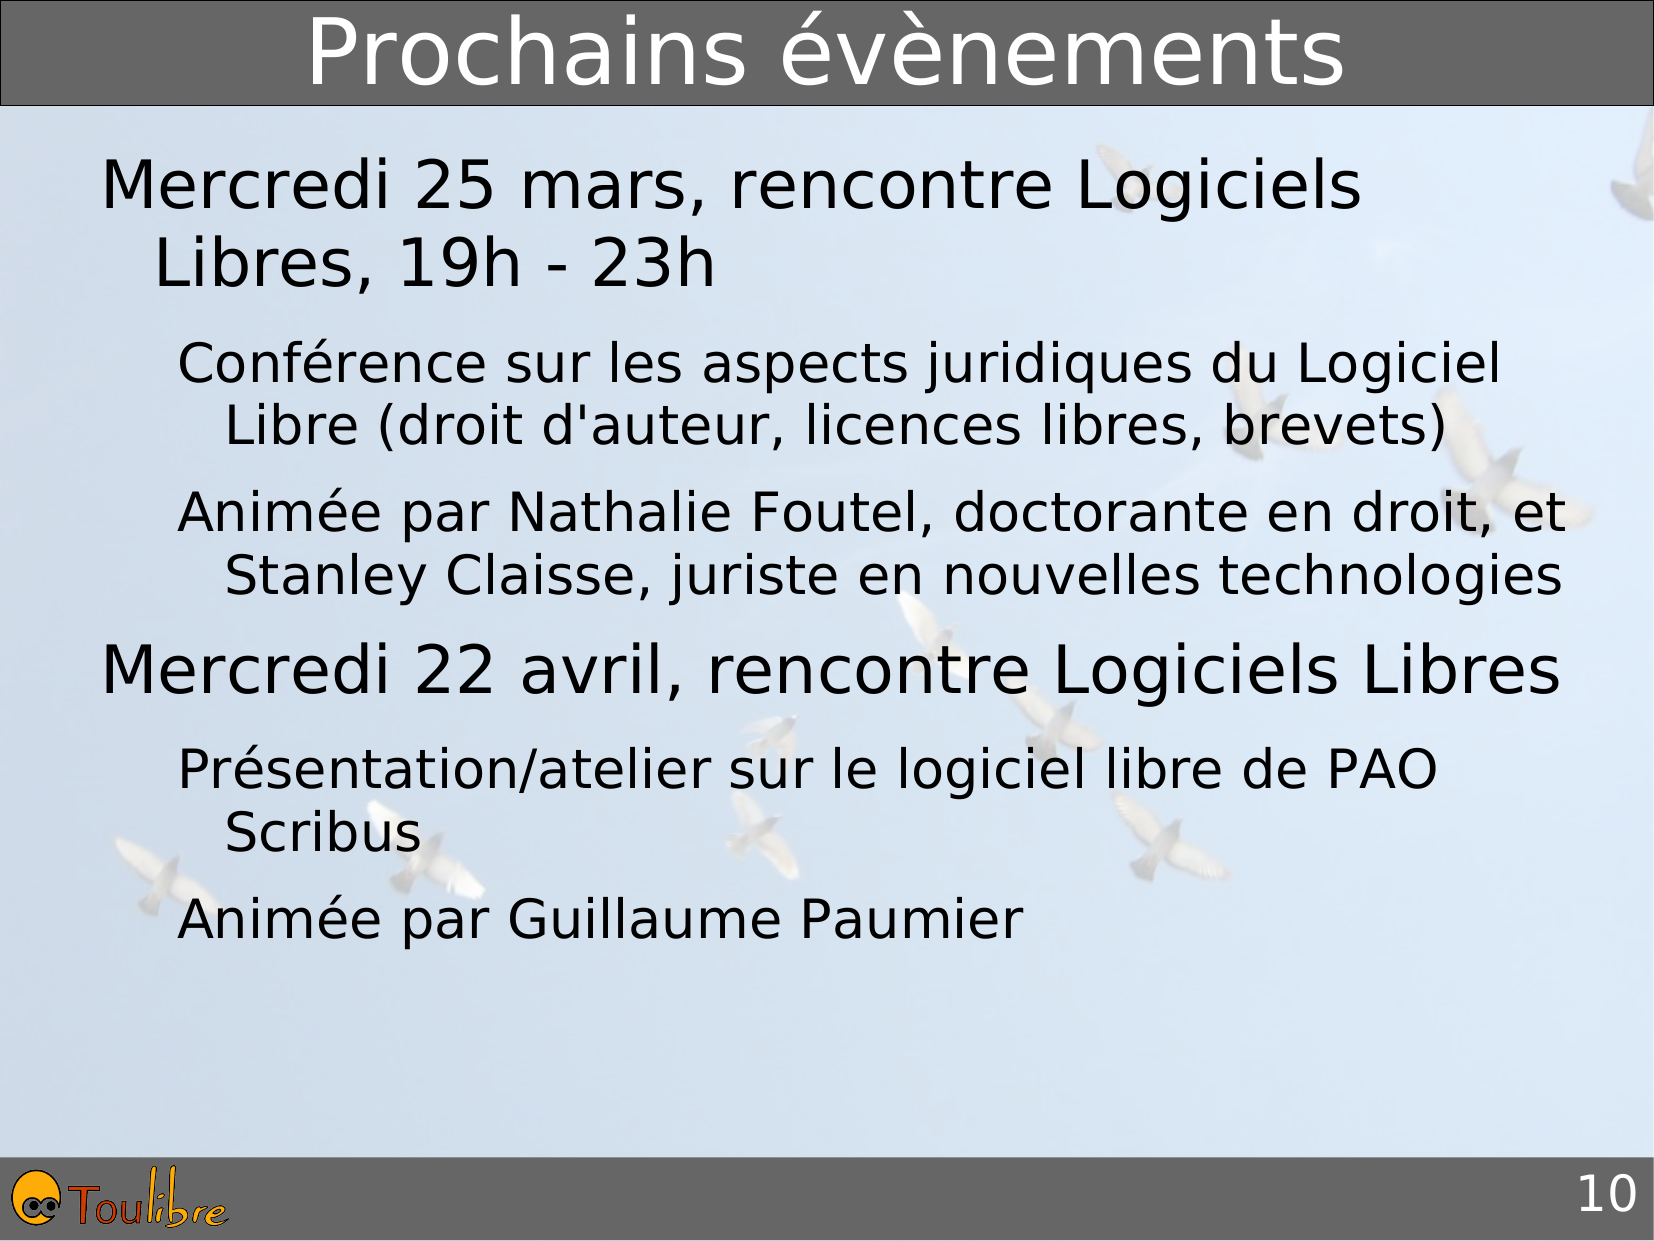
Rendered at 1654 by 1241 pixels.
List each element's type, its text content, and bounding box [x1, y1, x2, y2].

title Prochains évènements [0, 0, 1654, 107]
picture [11, 1165, 229, 1228]
list Mercredi 25 mars, rencontre Logiciels Libres, 19h - 23h Conférence sur les aspects juridiques du Logiciel Libre (droit d'auteur, licences libres, brevets) Animée par Nathalie Foutel, doctorante en droit, et Stanley Claisse, juriste en nouvelles technologies Mercredi 22 avril, rencontre Logiciels Libres Présentation/atelier sur le logiciel libre de PAO Scribus Animée par Guillaume Paumier [82, 146, 1571, 1094]
